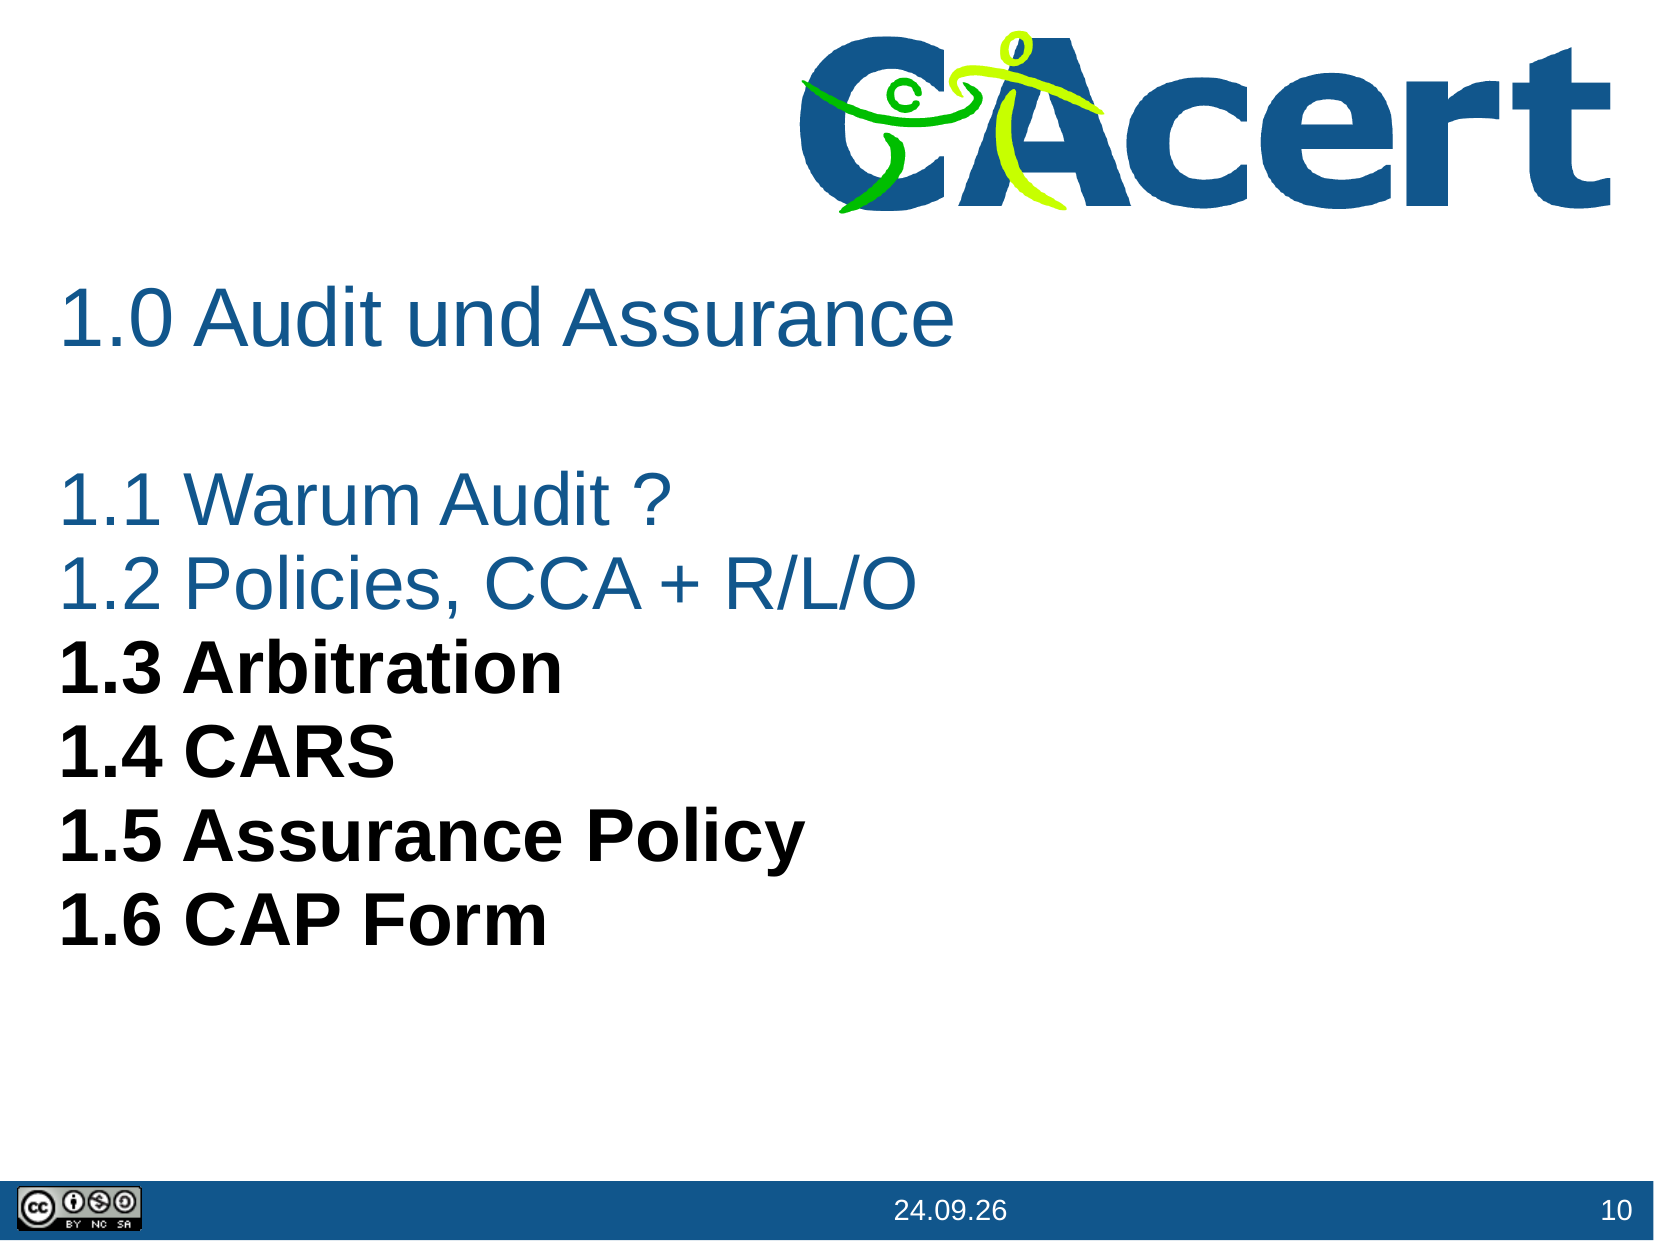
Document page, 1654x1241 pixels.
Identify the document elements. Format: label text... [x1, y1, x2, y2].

picture [17, 1186, 142, 1231]
title 1.0 Audit und Assurance 1.1 Warum Audit ? 1.2 Policies, CCA + R/L/O 1.3 Arbitration 1.4 CARS 1.5 Assurance Policy 1.6 CAP Form [59, 271, 1548, 1130]
picture [797, 27, 1613, 215]
